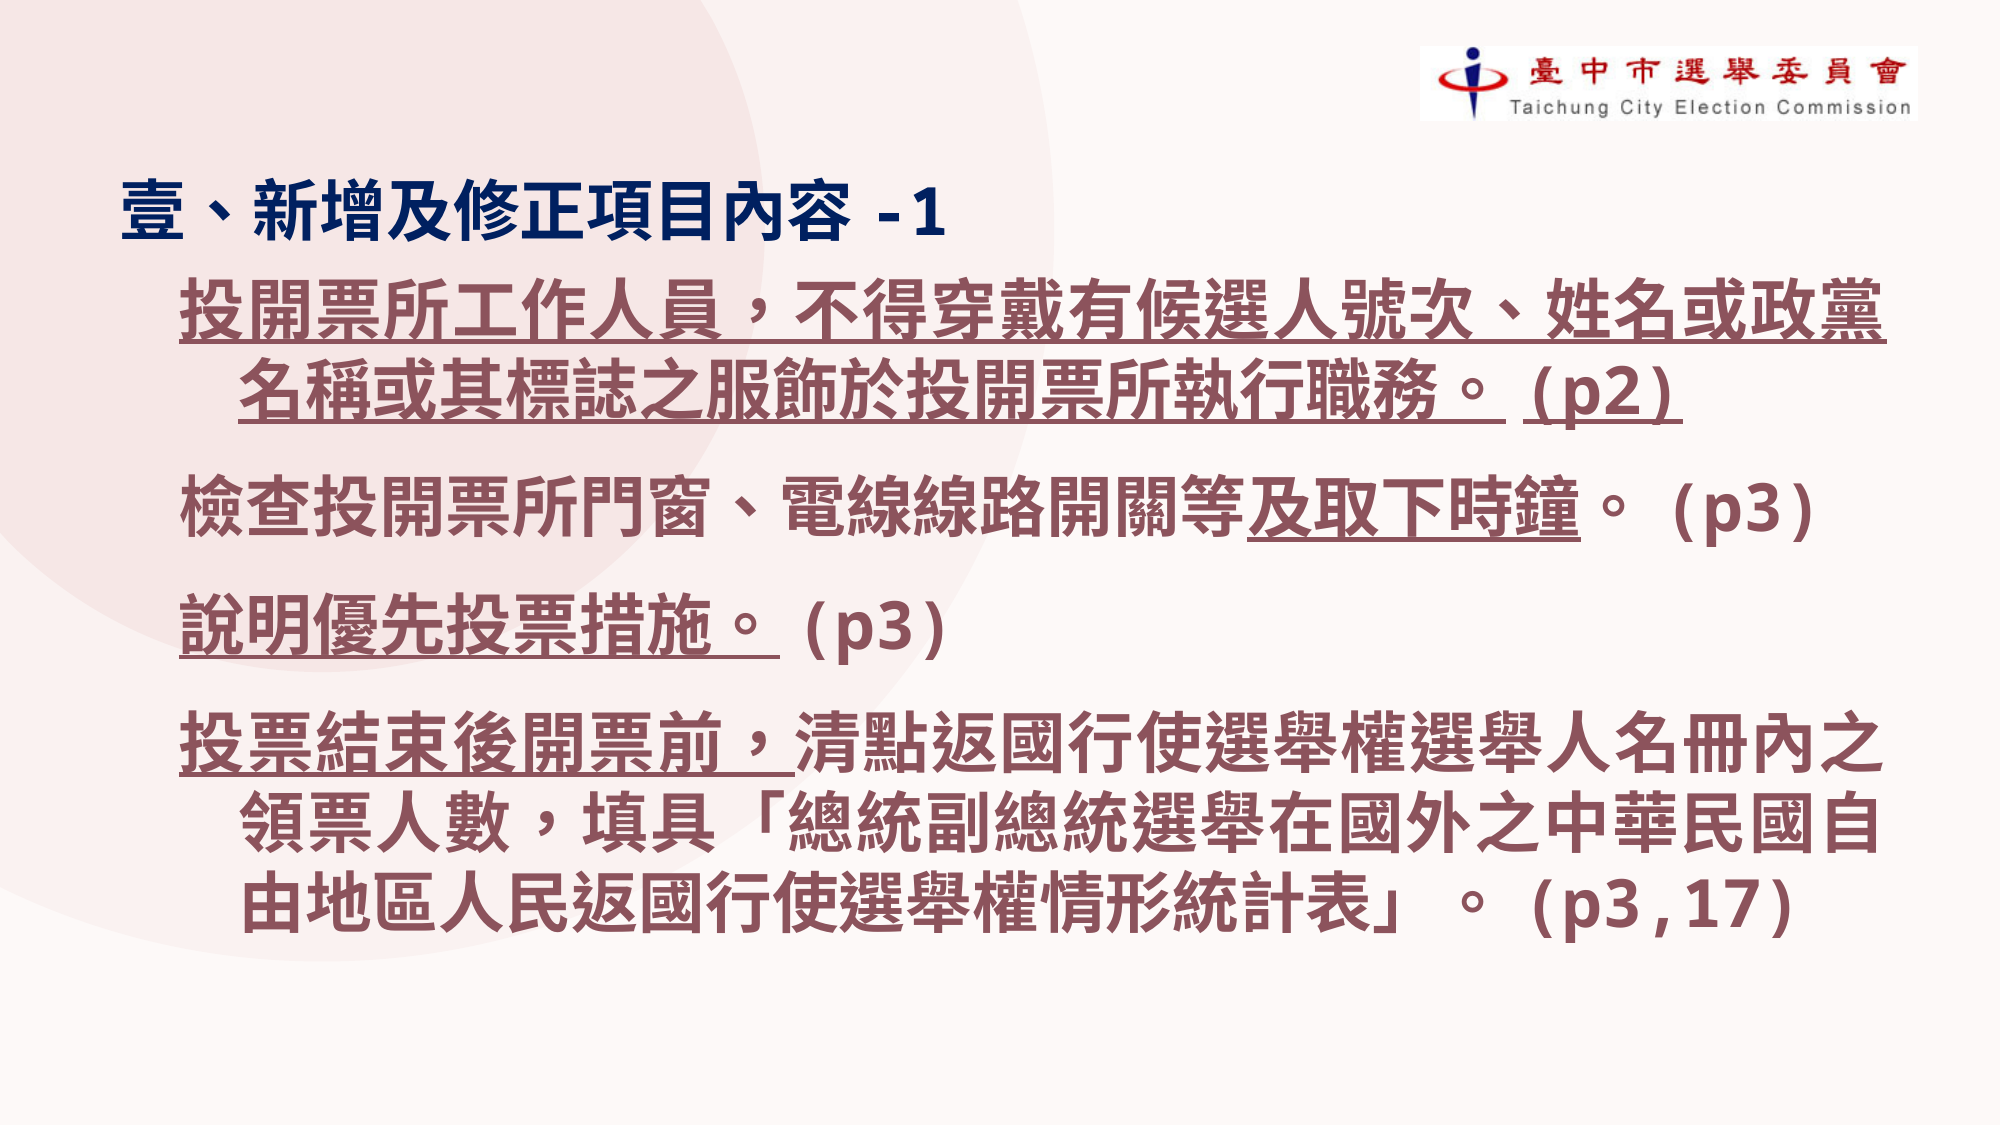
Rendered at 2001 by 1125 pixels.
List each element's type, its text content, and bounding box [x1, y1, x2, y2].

list 投開票所工作人員，不得穿戴有候選人號次、姓名或政黨名稱或其標誌之服飾於投開票所執行職務。(p2) 檢查投開票所門窗、電線線路開關等及取下時鐘。(p3) 說明優先投票措施。(p3) 投票結束後開票前，清點返國行使選舉權選舉人名冊內之領票人數，填具「總統副總統選舉在國外之中華民國自由地區人民返國行使選舉權情形統計表」。(p3,17) [104, 260, 1902, 1097]
title 壹、新增及修正項目內容-1 [104, 98, 1902, 230]
